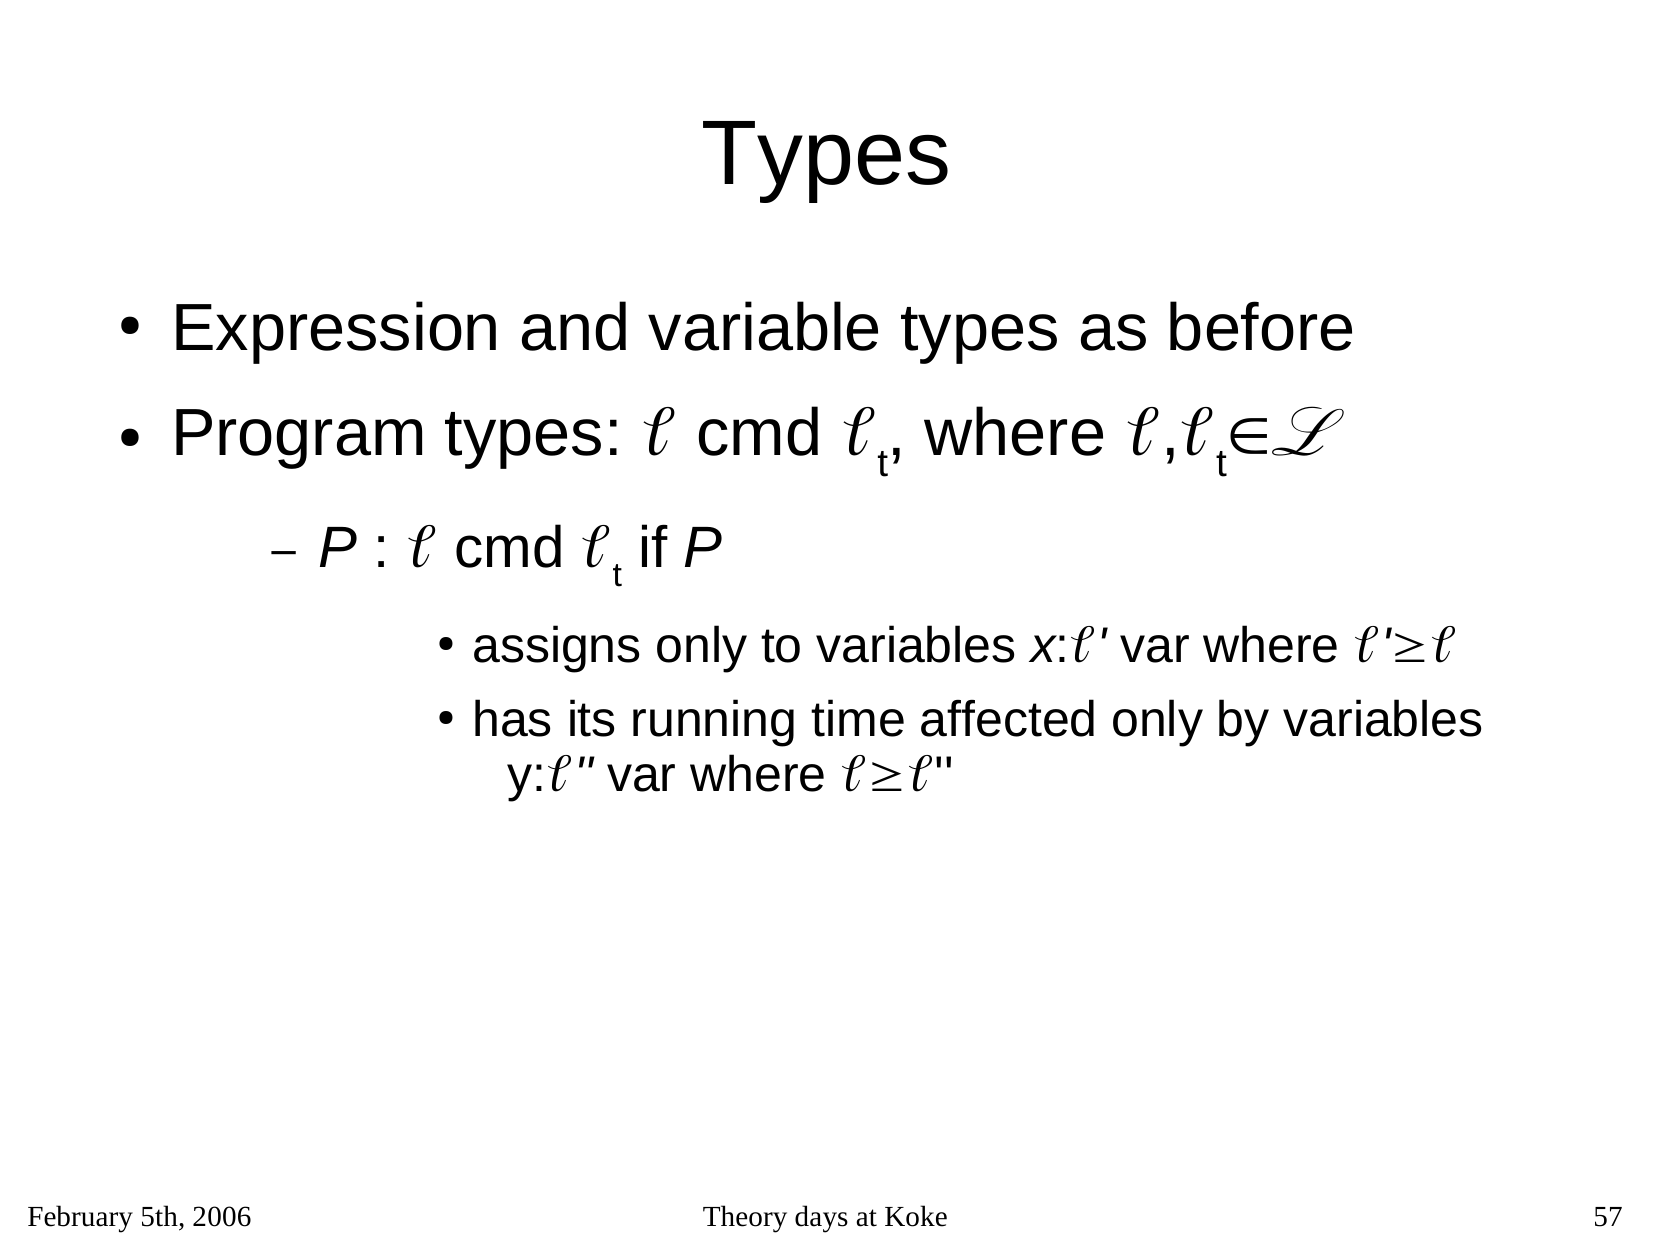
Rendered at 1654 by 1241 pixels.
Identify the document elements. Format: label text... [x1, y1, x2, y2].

title Types [82, 49, 1571, 257]
list Expression and variable types as before Program types: ℓ cmd ℓt, where ℓ,ℓt∈ℒ P : ℓ cmd ℓt if P assigns only to variables x:ℓ' var where ℓ'≥ℓ has its running time affected only by variables y:ℓ'' var where ℓ≥ℓ'' [82, 290, 1571, 1109]
